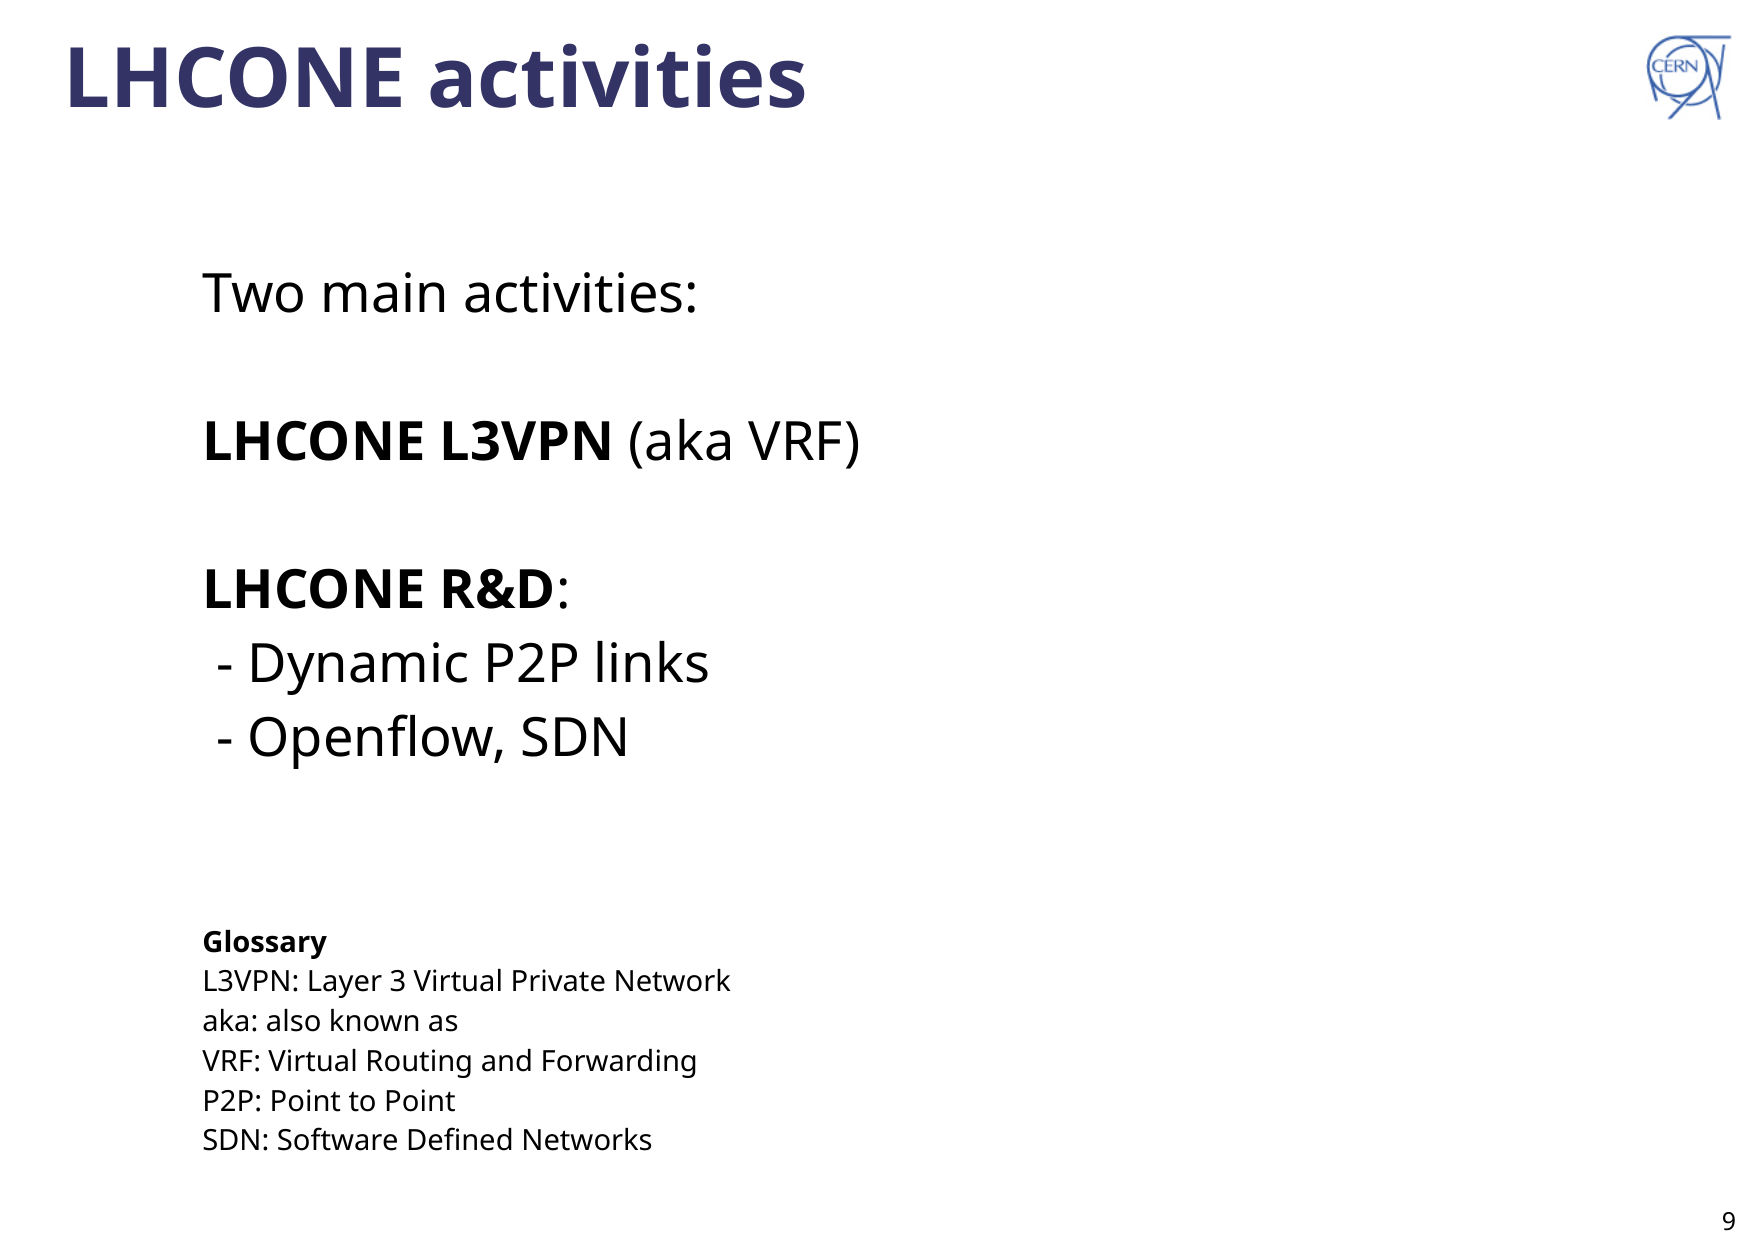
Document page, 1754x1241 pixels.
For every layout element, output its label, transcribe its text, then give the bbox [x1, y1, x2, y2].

picture [1646, 34, 1732, 120]
text_box Two main activities: LHCONE L3VPN (aka VRF) LHCONE R&D: - Dynamic P2P links - Openflow, SDN Glossary L3VPN: Layer 3 Virtual Private Network aka: also known as VRF: Virtual Routing and Forwarding P2P: Point to Point SDN: Software Defined Networks [187, 247, 1549, 1070]
title LHCONE activities [63, 0, 1621, 166]
